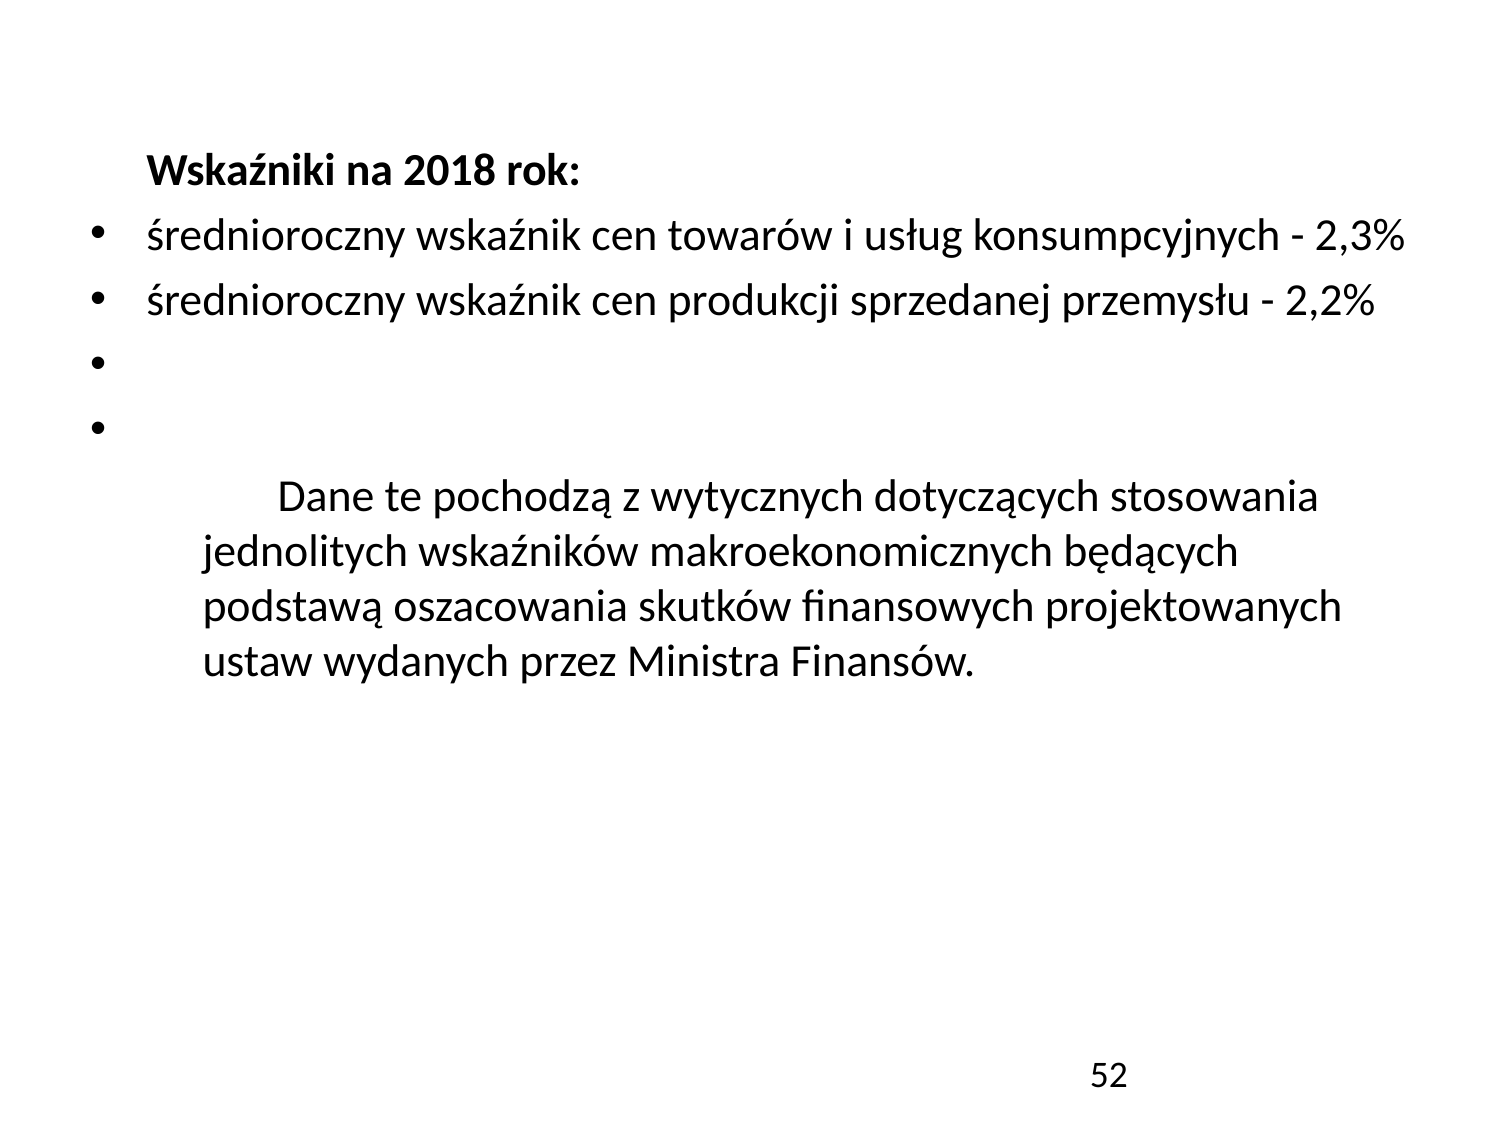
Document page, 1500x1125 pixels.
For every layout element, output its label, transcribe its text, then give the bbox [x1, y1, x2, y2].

text_box 48 [1074, 1042, 1426, 1103]
list Wskaźniki na 2018 rok: średnioroczny wskaźnik cen towarów i usług konsumpcyjnych - 2,3% średnioroczny wskaźnik cen produkcji sprzedanej przemysłu - 2,2% Dane te pochodzą z wytycznych dotyczących stosowania jednolitych wskaźników makroekonomicznych będących podstawą oszacowania skutków finansowych projektowanych ustaw wydanych przez Ministra Finansów. [75, 66, 1426, 1005]
